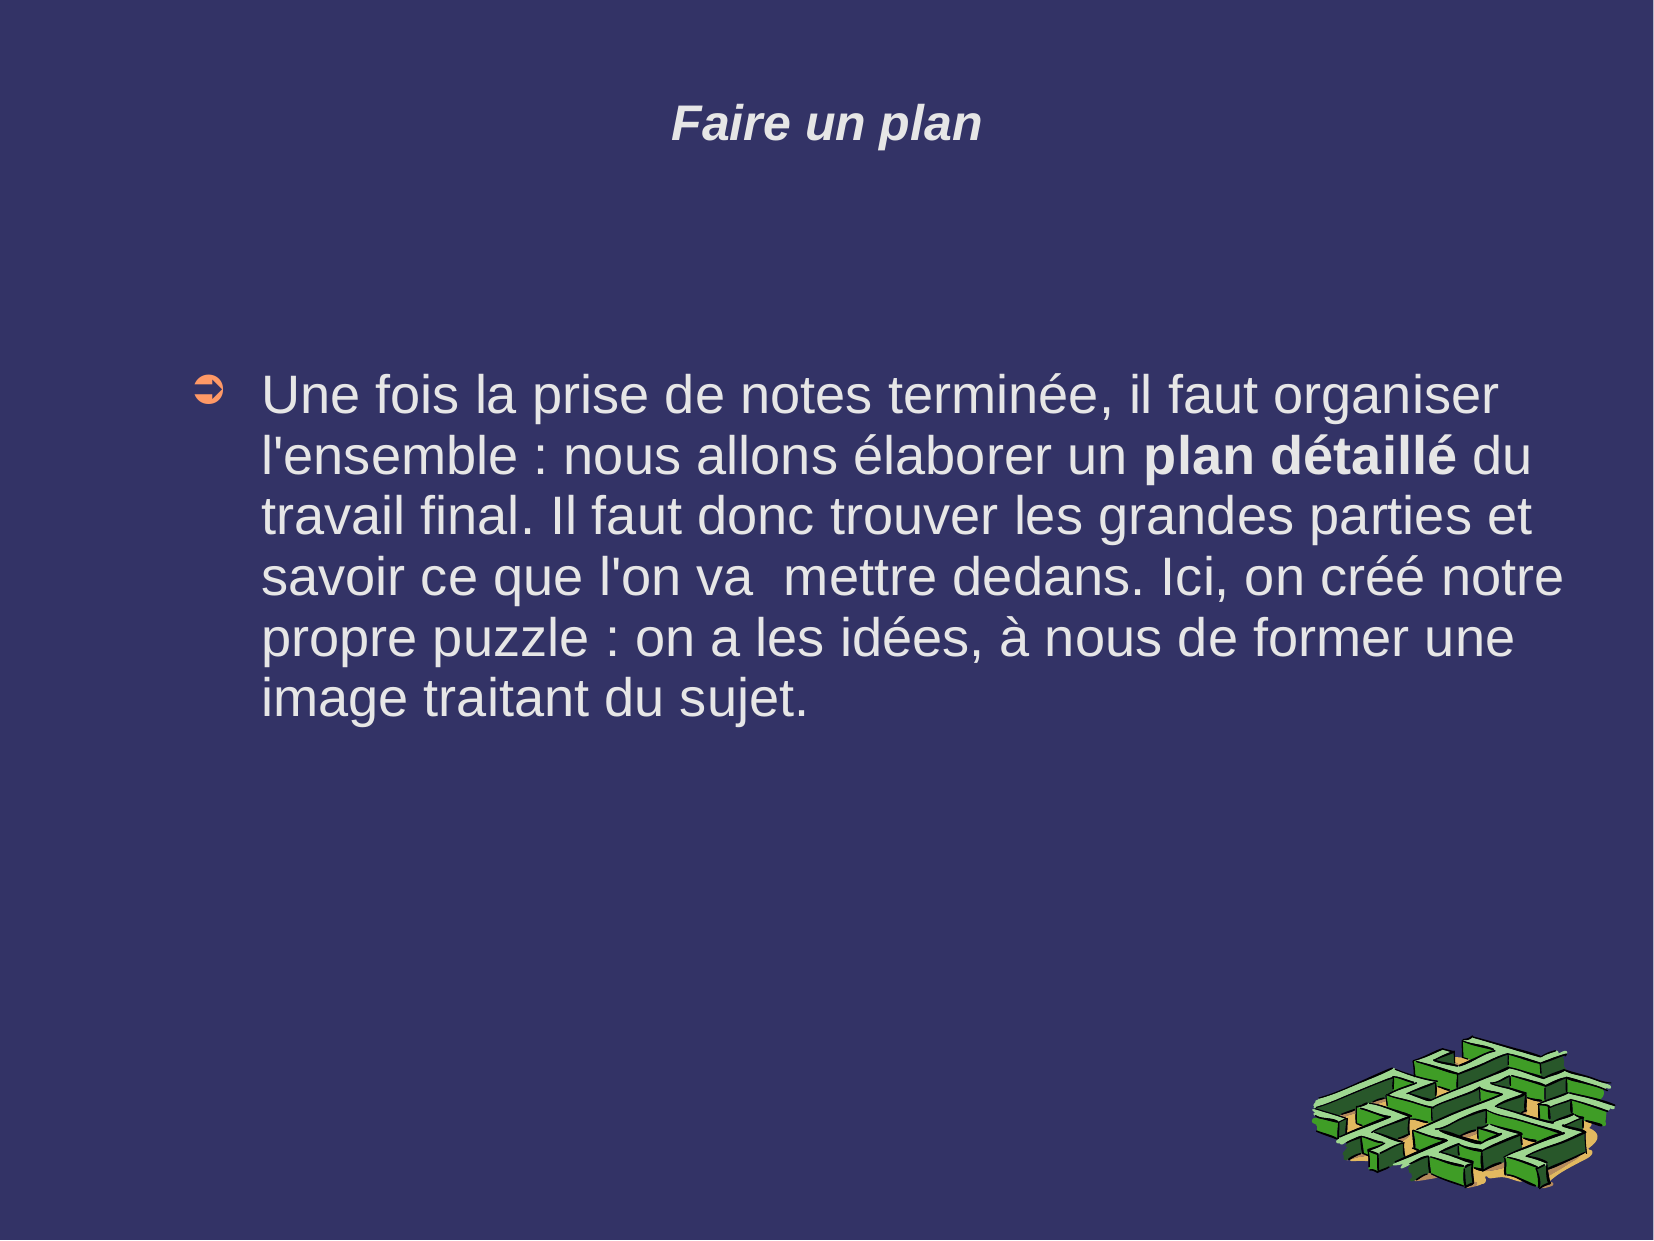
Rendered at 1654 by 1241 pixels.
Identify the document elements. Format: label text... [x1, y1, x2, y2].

title Faire un plan [121, 19, 1534, 227]
list Une fois la prise de notes terminée, il faut organiser l'ensemble : nous allons élaborer un plan détaillé du travail final. Il faut donc trouver les grandes parties et savoir ce que l'on va mettre dedans. Ici, on créé notre propre puzzle : on a les idées, à nous de former une image traitant du sujet. [178, 364, 1570, 1085]
